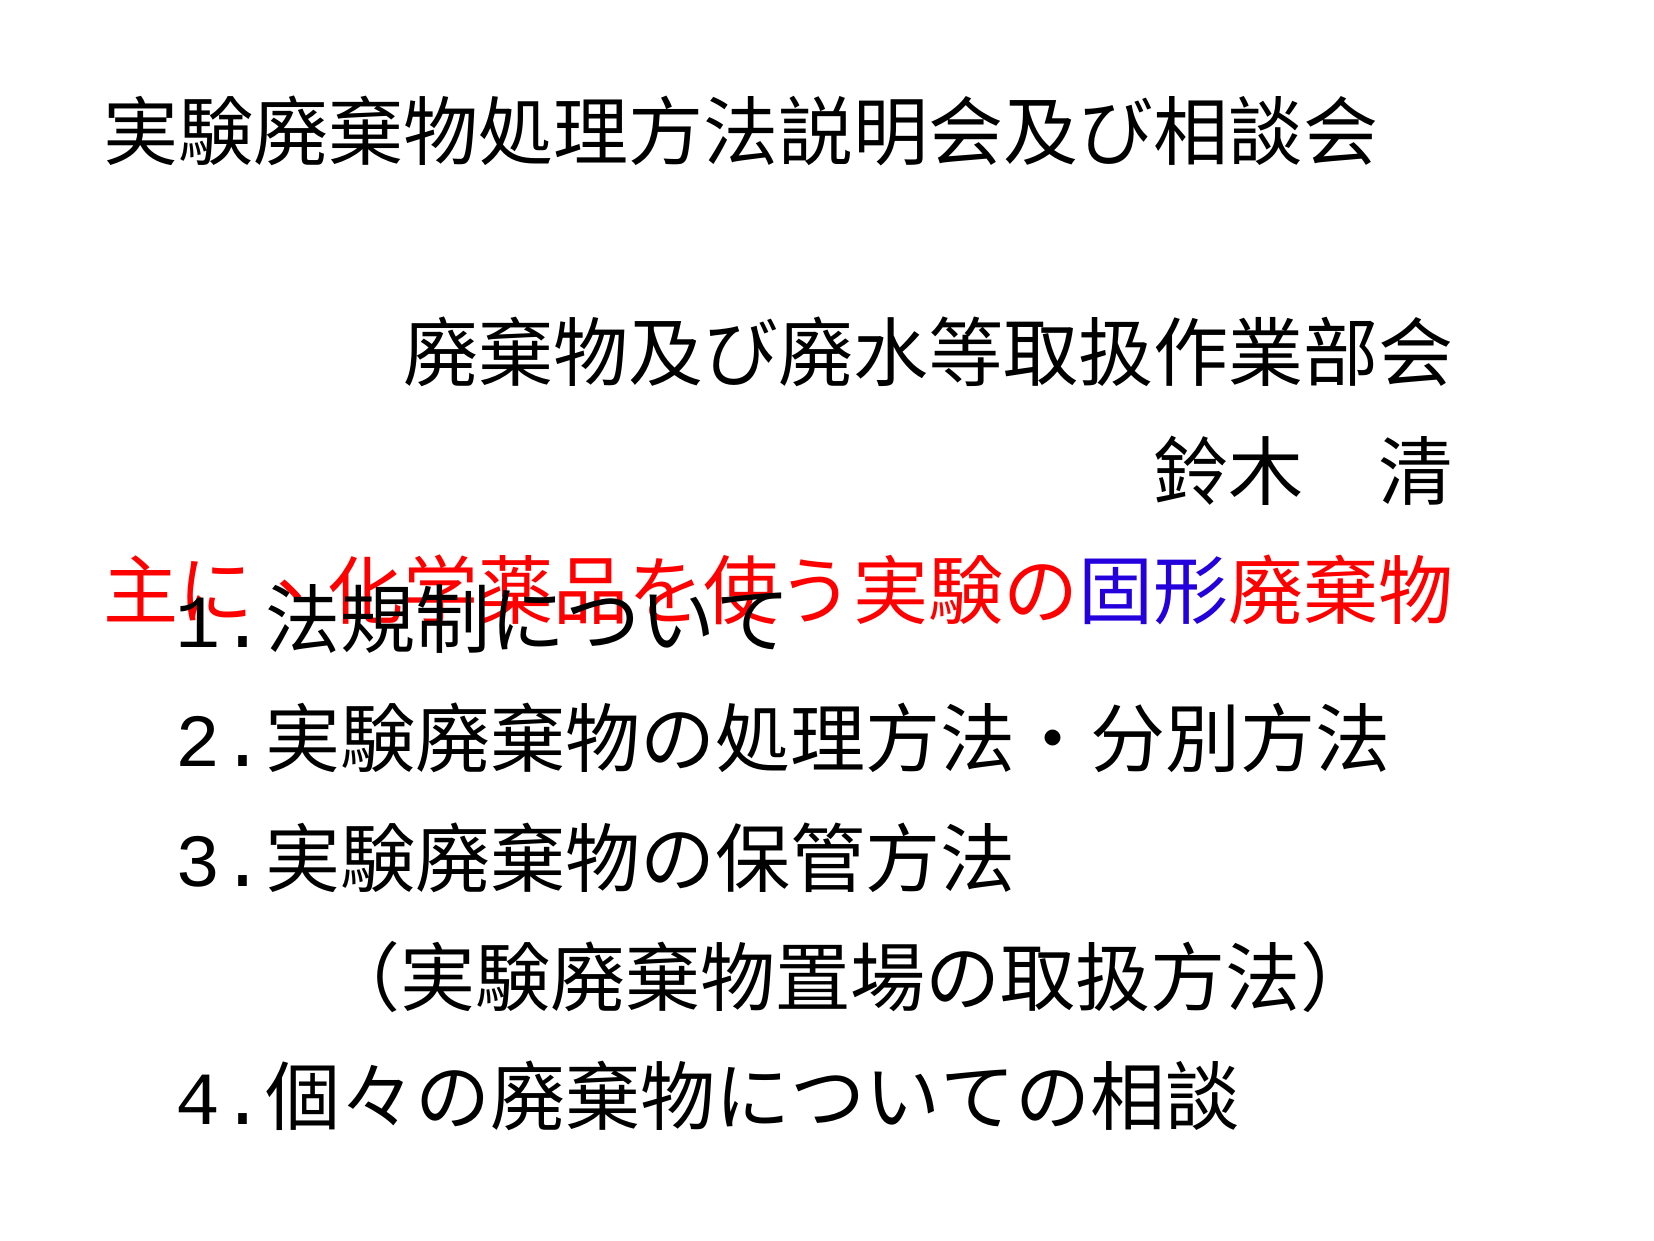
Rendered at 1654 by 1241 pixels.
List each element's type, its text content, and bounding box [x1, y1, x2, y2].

text_box 1.法規制について 2.実験廃棄物の処理方法・分別方法 3.実験廃棄物の保管方法 （実験廃棄物置場の取扱方法） 4.個々の廃棄物についての相談 [160, 559, 1565, 1065]
text_box 実験廃棄物処理方法説明会及び相談会 廃棄物及び廃水等取扱作業部会 鈴木 清 主に、化学薬品を使う実験の固形廃棄物 [89, 72, 1507, 556]
